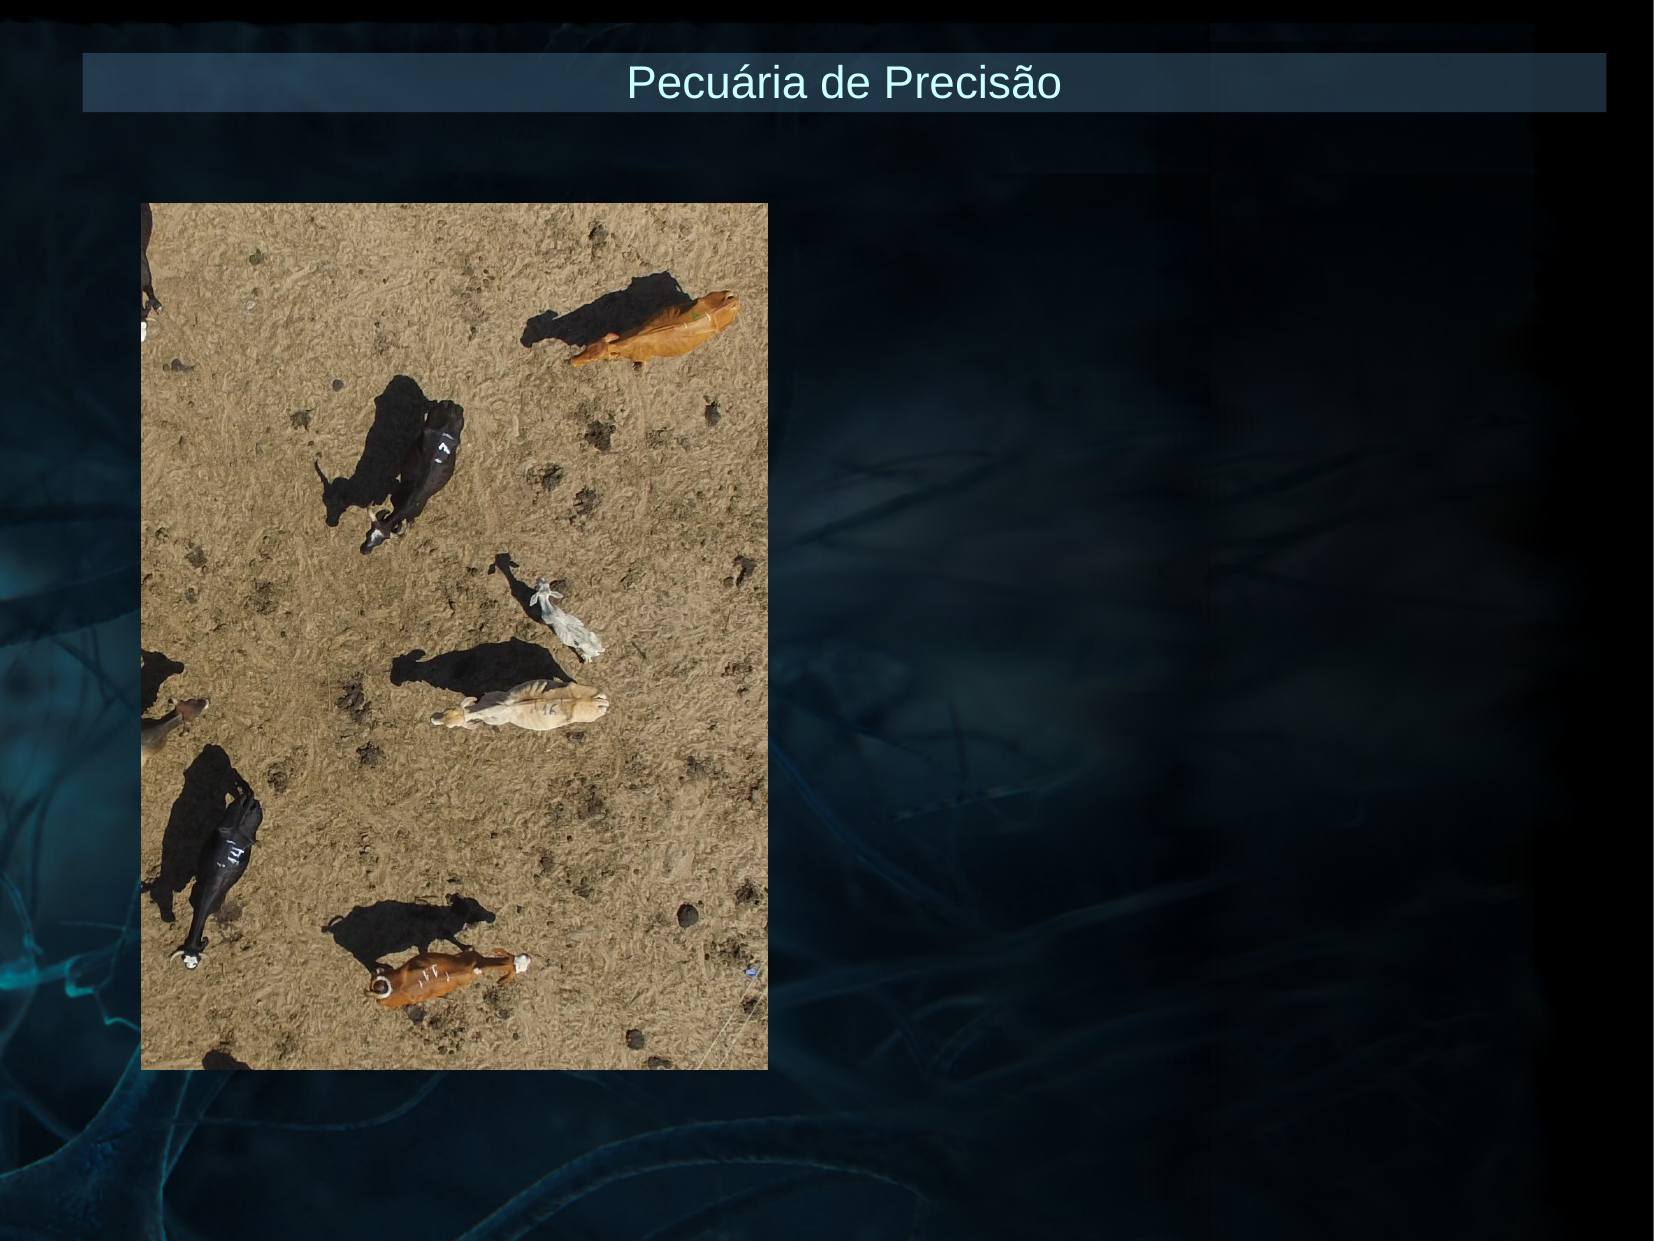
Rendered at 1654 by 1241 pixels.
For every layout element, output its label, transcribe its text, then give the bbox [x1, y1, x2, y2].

picture [0, 0, 1654, 1241]
text_box Pecuária de Precisão [82, 53, 1607, 113]
